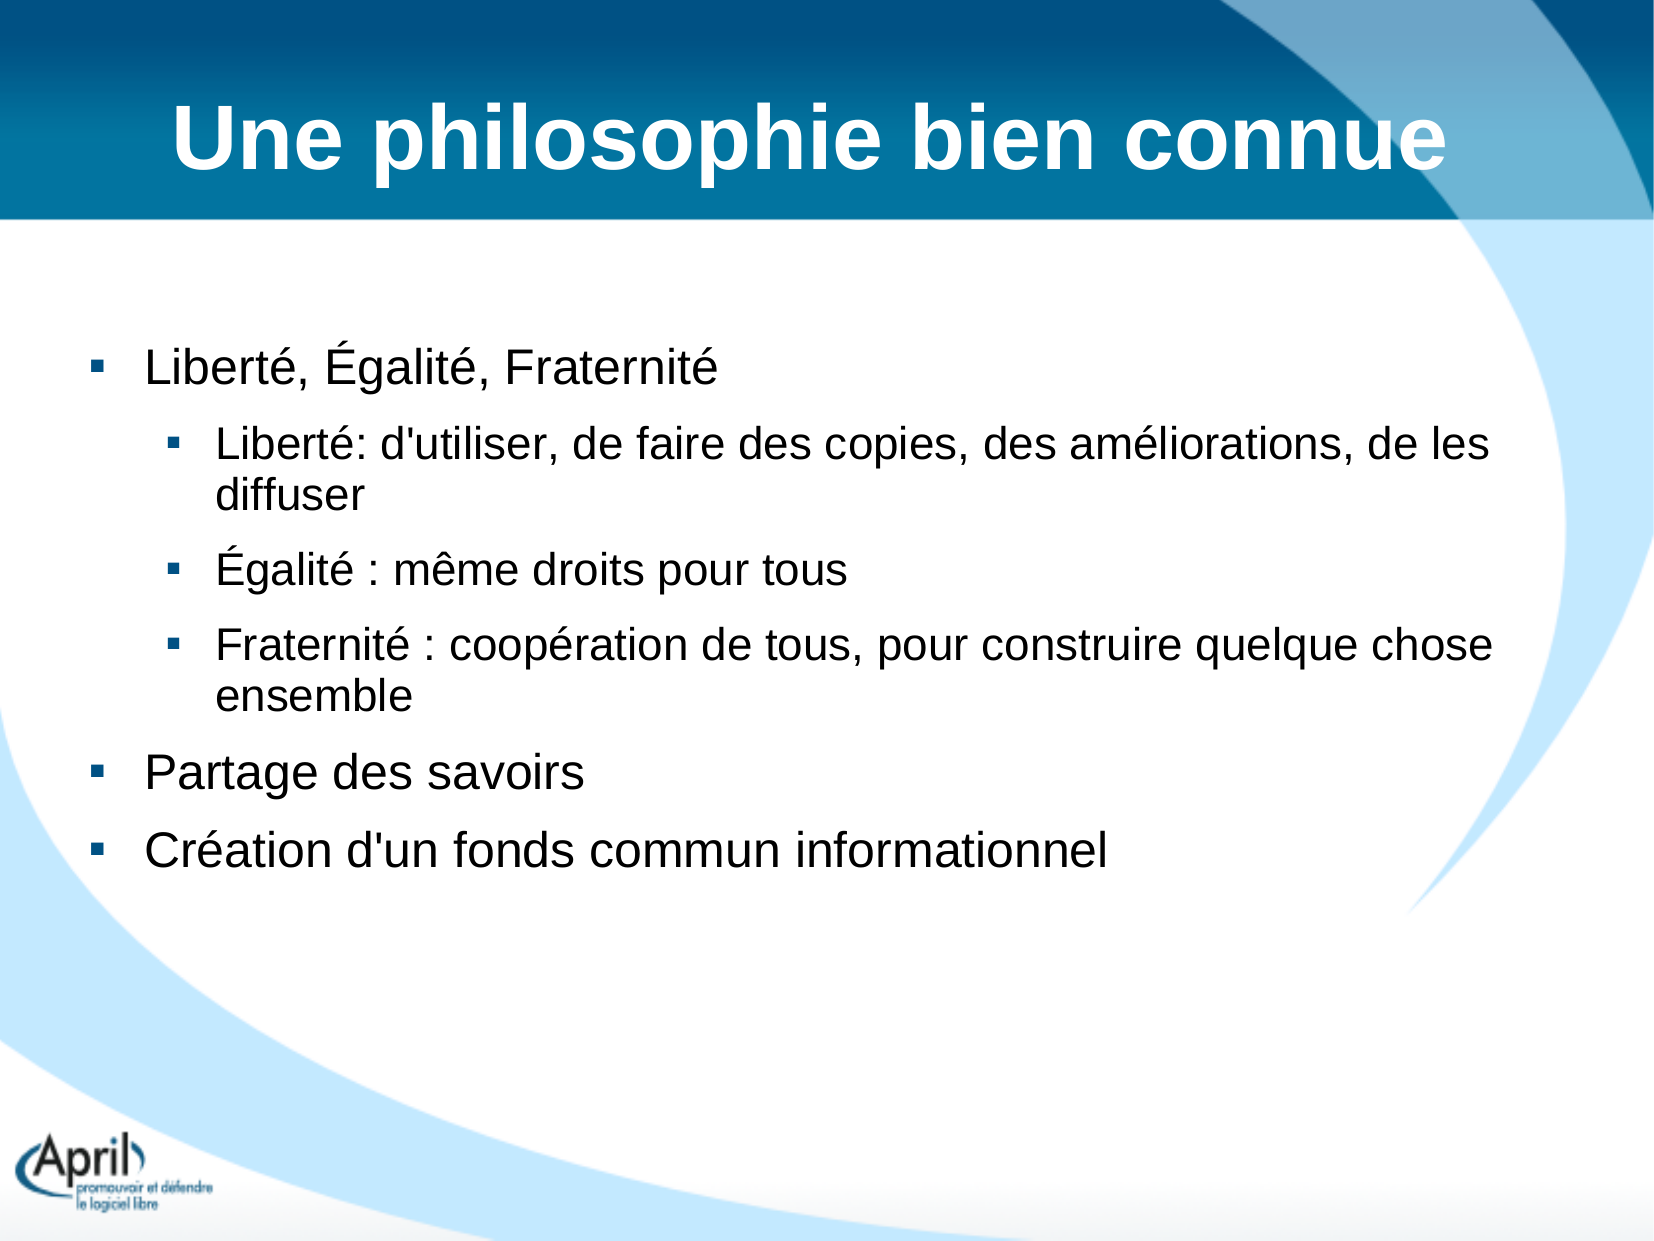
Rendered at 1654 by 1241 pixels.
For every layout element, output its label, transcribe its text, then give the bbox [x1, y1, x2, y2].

title Une philosophie bien connue [88, 34, 1534, 242]
list Liberté, Égalité, Fraternité Liberté: d'utiliser, de faire des copies, des améliorations, de les diffuser Égalité : même droits pour tous Fraternité : coopération de tous, pour construire quelque chose ensemble Partage des savoirs Création d'un fonds commun informationnel [73, 261, 1592, 1044]
picture [0, 0, 1654, 1241]
